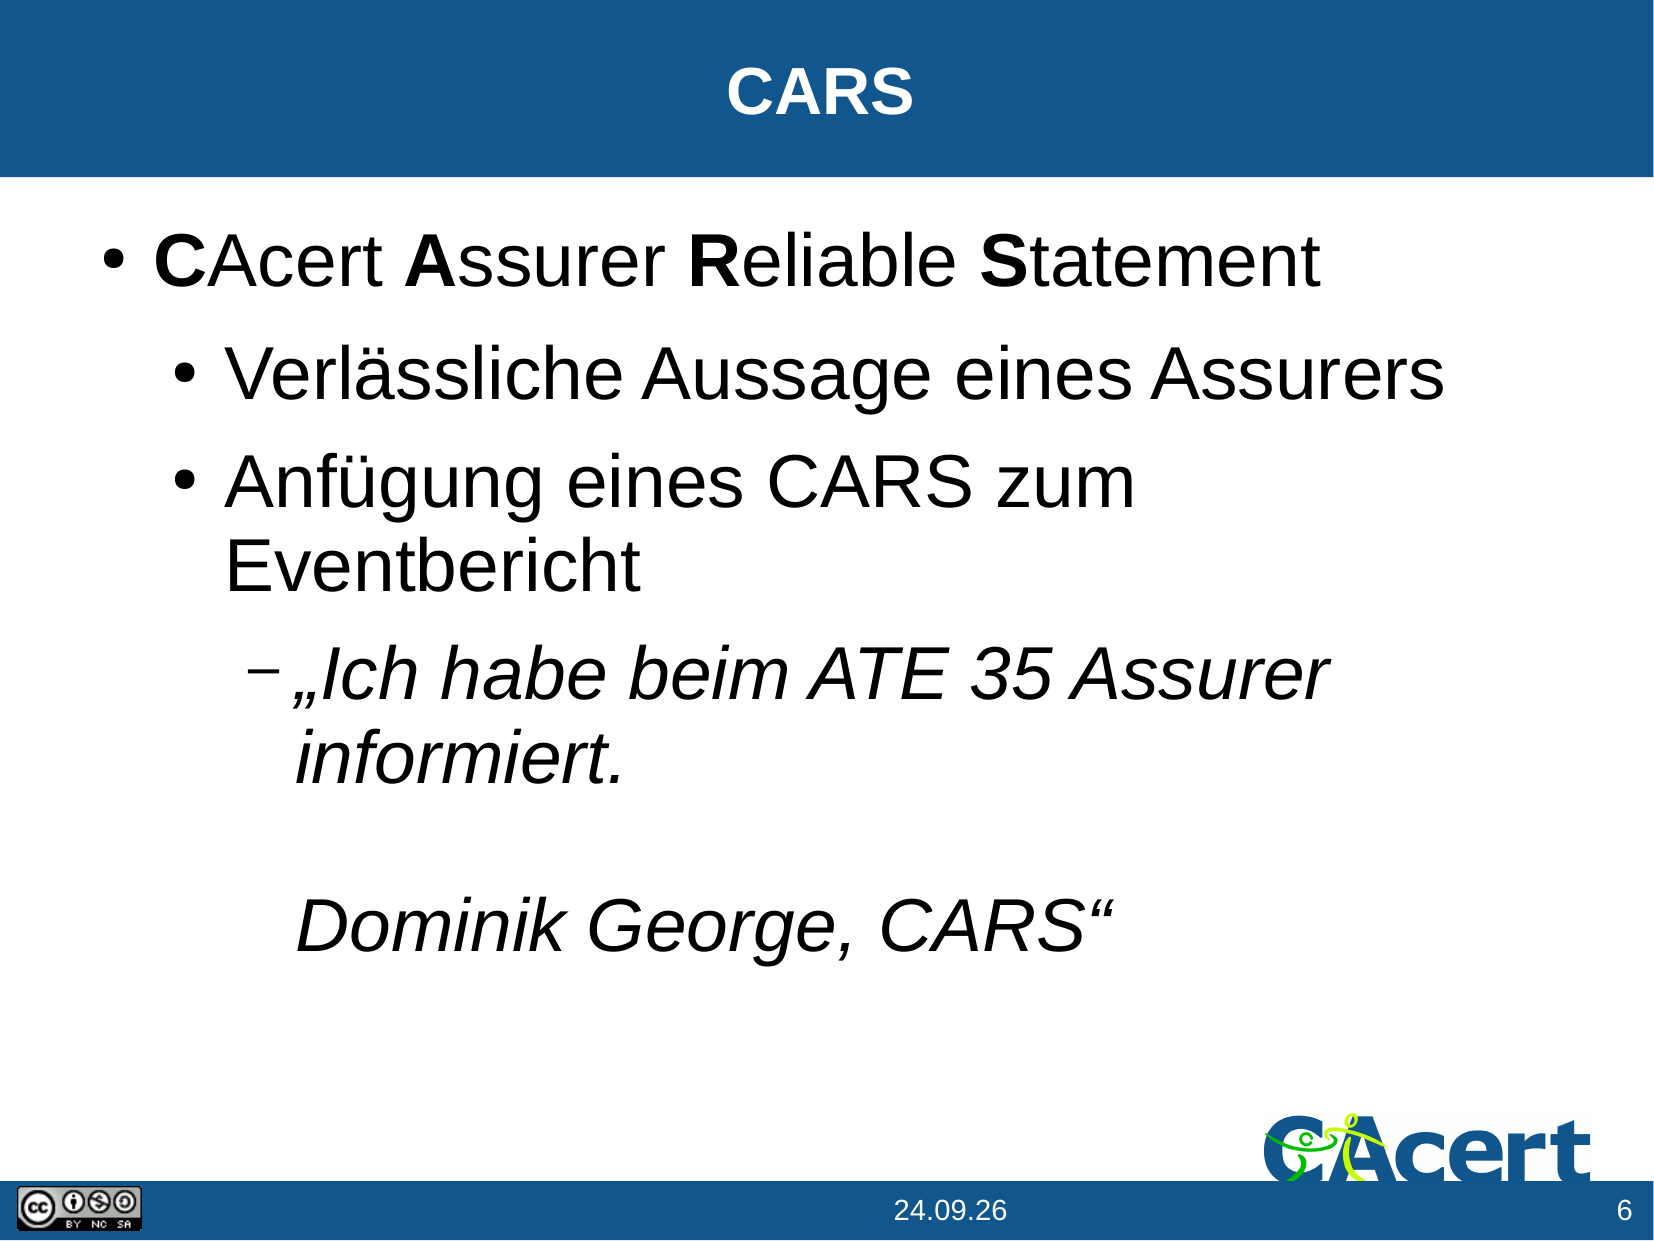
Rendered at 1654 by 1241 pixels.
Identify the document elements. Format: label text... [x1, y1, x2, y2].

list CAcert Assurer Reliable Statement Verlässliche Aussage eines Assurers Anfügung eines CARS zum Eventbericht „Ich habe beim ATE 35 Assurer informiert. Dominik George, CARS“ [82, 218, 1571, 1091]
title CARS [76, 17, 1565, 166]
picture [17, 1186, 142, 1231]
picture [1263, 1112, 1591, 1181]
